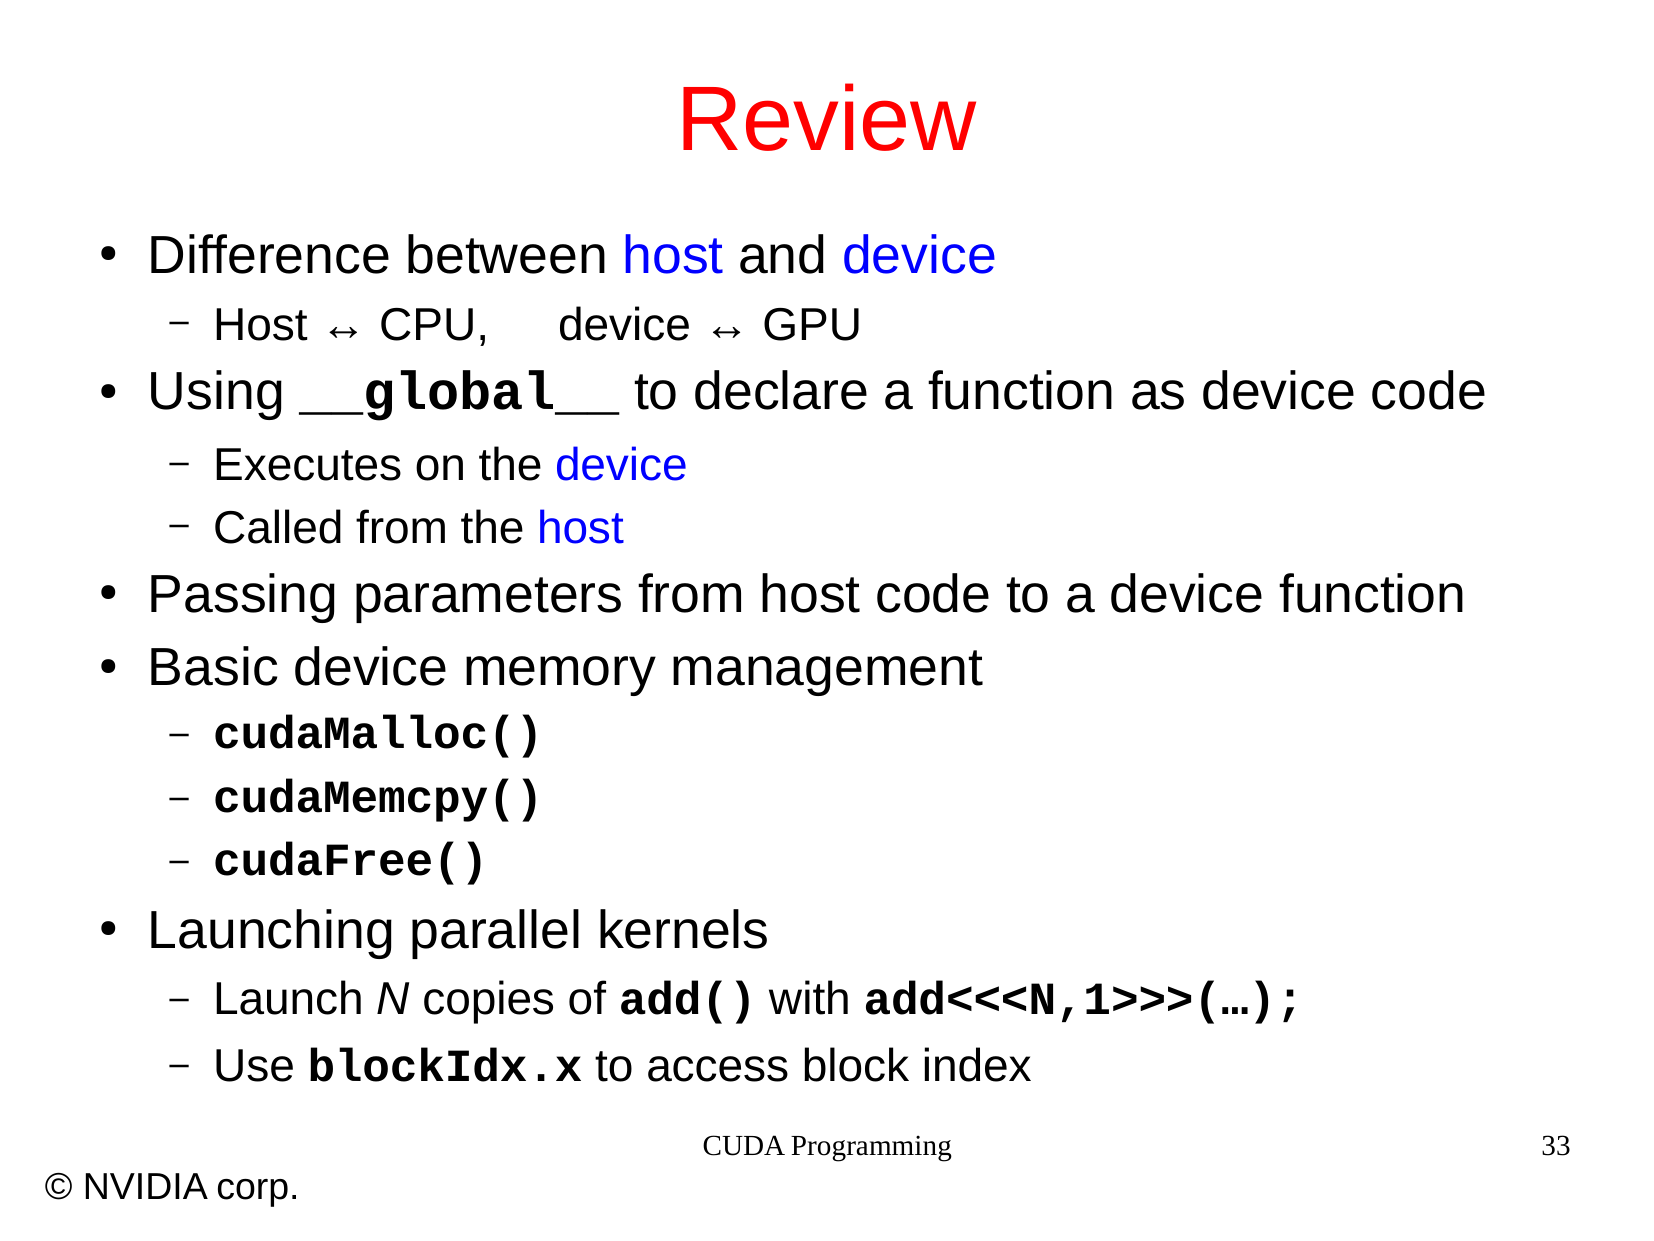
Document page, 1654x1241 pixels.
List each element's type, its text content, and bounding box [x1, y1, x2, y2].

list Difference between host and device Host ↔ CPU, device ↔ GPU Using __global__ to declare a function as device code Executes on the device Called from the host Passing parameters from host code to a device function Basic device memory management cudaMalloc() cudaMemcpy() cudaFree() Launching parallel kernels Launch N copies of add() with add<<<N,1>>>(…); Use blockIdx.x to access block index [82, 225, 1571, 1109]
title Review [82, 49, 1571, 188]
text_box © NVIDIA corp. [30, 1158, 331, 1216]
